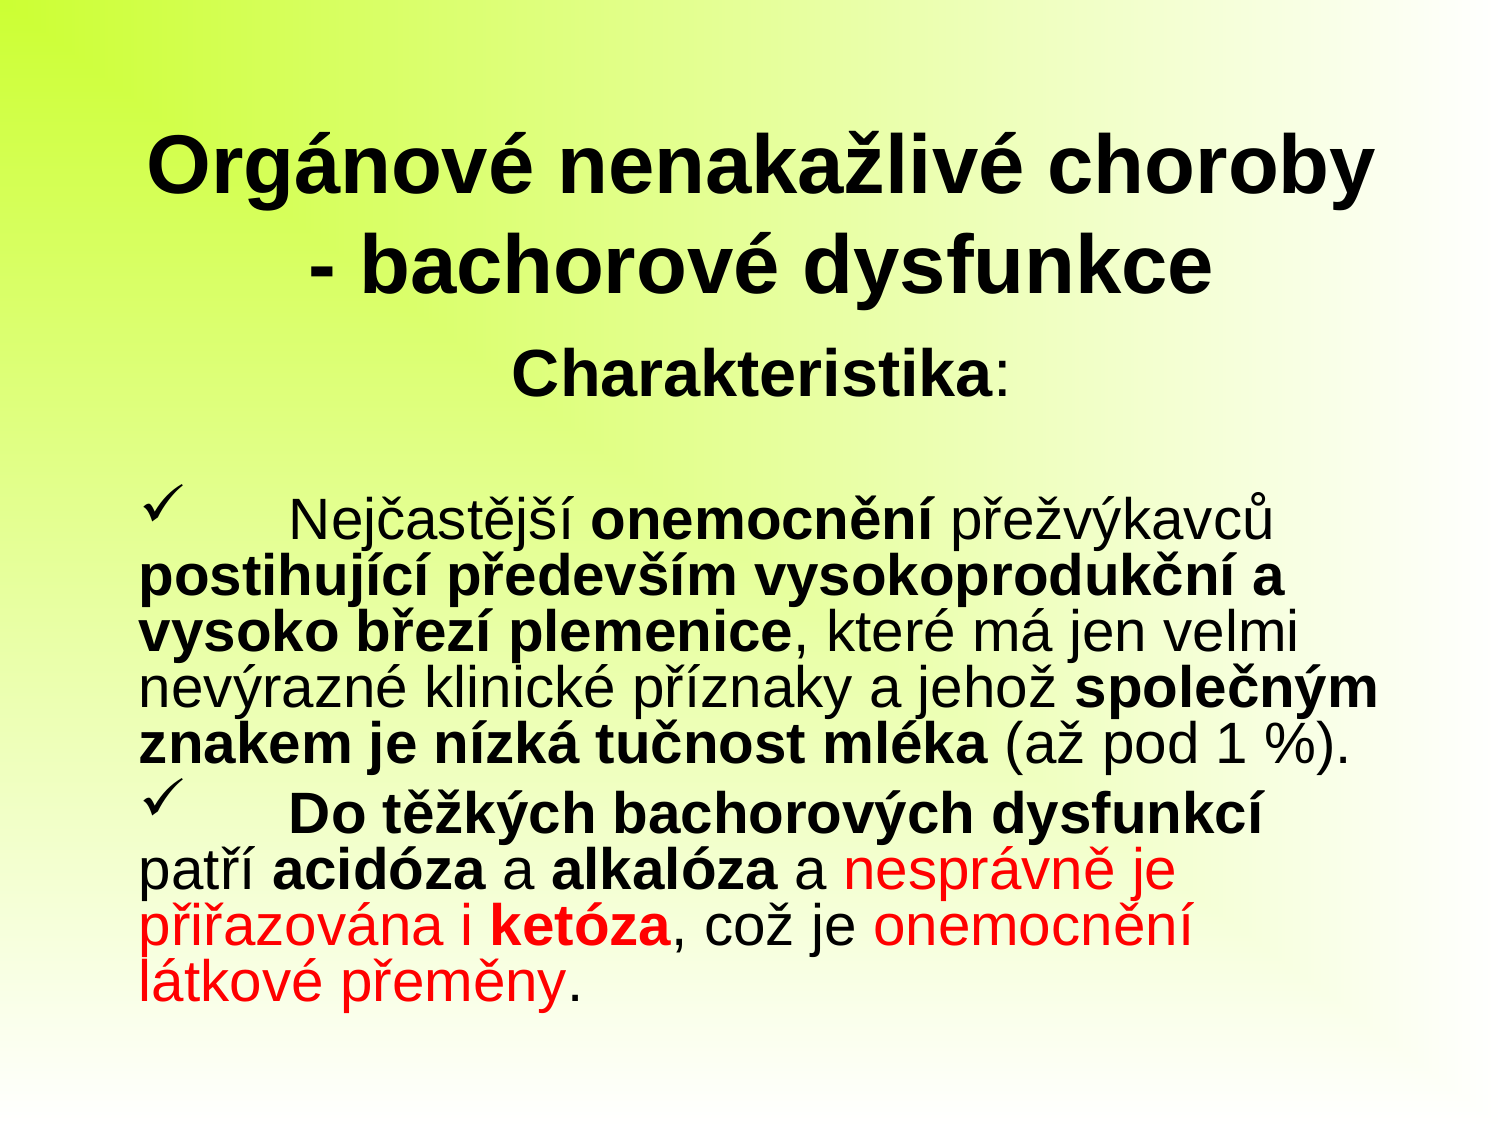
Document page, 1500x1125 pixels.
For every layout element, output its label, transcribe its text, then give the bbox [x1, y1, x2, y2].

text_box Charakteristika: Nejčastější onemocnění přežvýkavců postihující především vysokoprodukční a vysoko březí plemenice, které má jen velmi nevýrazné klinické příznaky a jehož společným znakem je nízká tučnost mléka (až pod 1 %). Do těžkých bachorových dysfunkcí patří acidóza a alkalóza a nesprávně je přiřazována i ketóza, což je onemocnění látkové přeměny. [123, 338, 1400, 1071]
picture [0, 0, 1500, 1125]
title Orgánové nenakažlivé choroby - bachorové dysfunkce [123, 90, 1399, 332]
